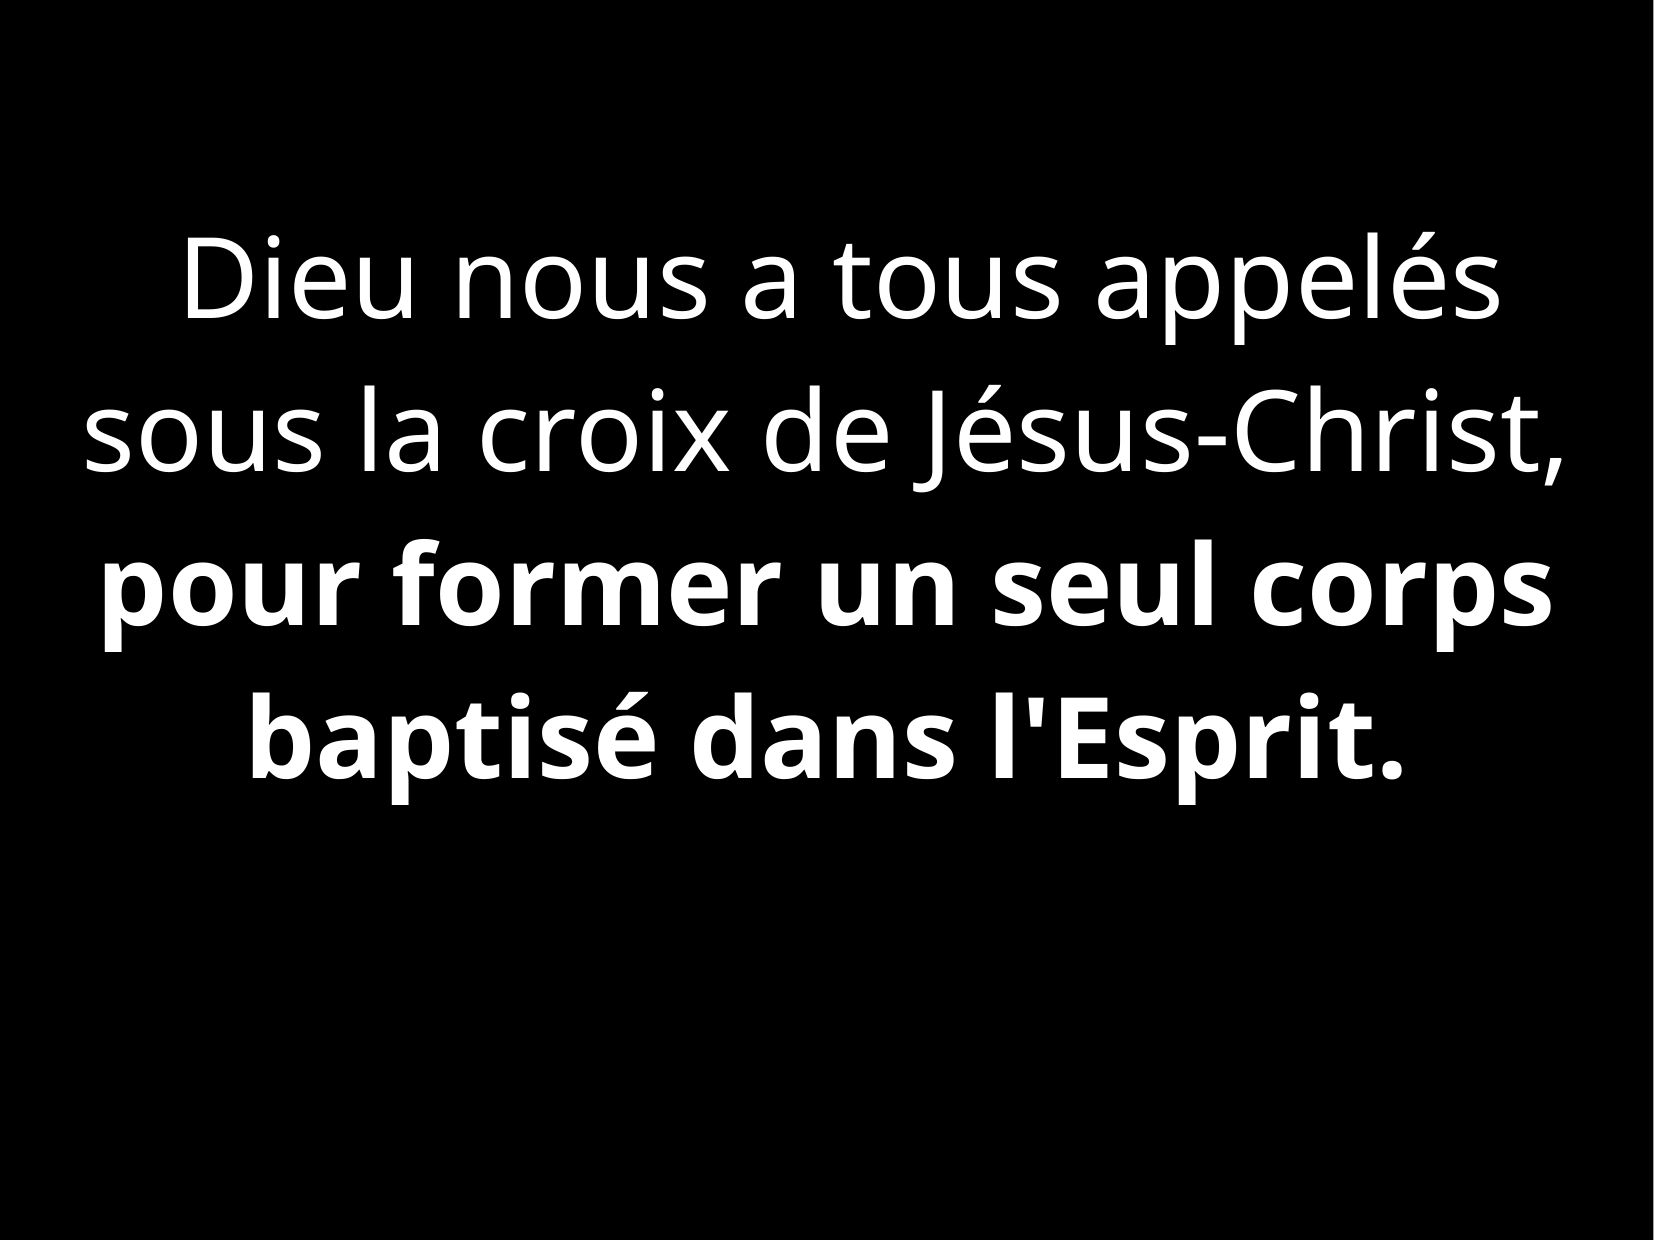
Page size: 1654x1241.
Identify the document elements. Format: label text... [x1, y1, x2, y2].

list Dieu nous a tous appelés sous la croix de Jésus-Christ, pour former un seul corps baptisé dans l'Esprit. [29, 45, 1625, 1241]
